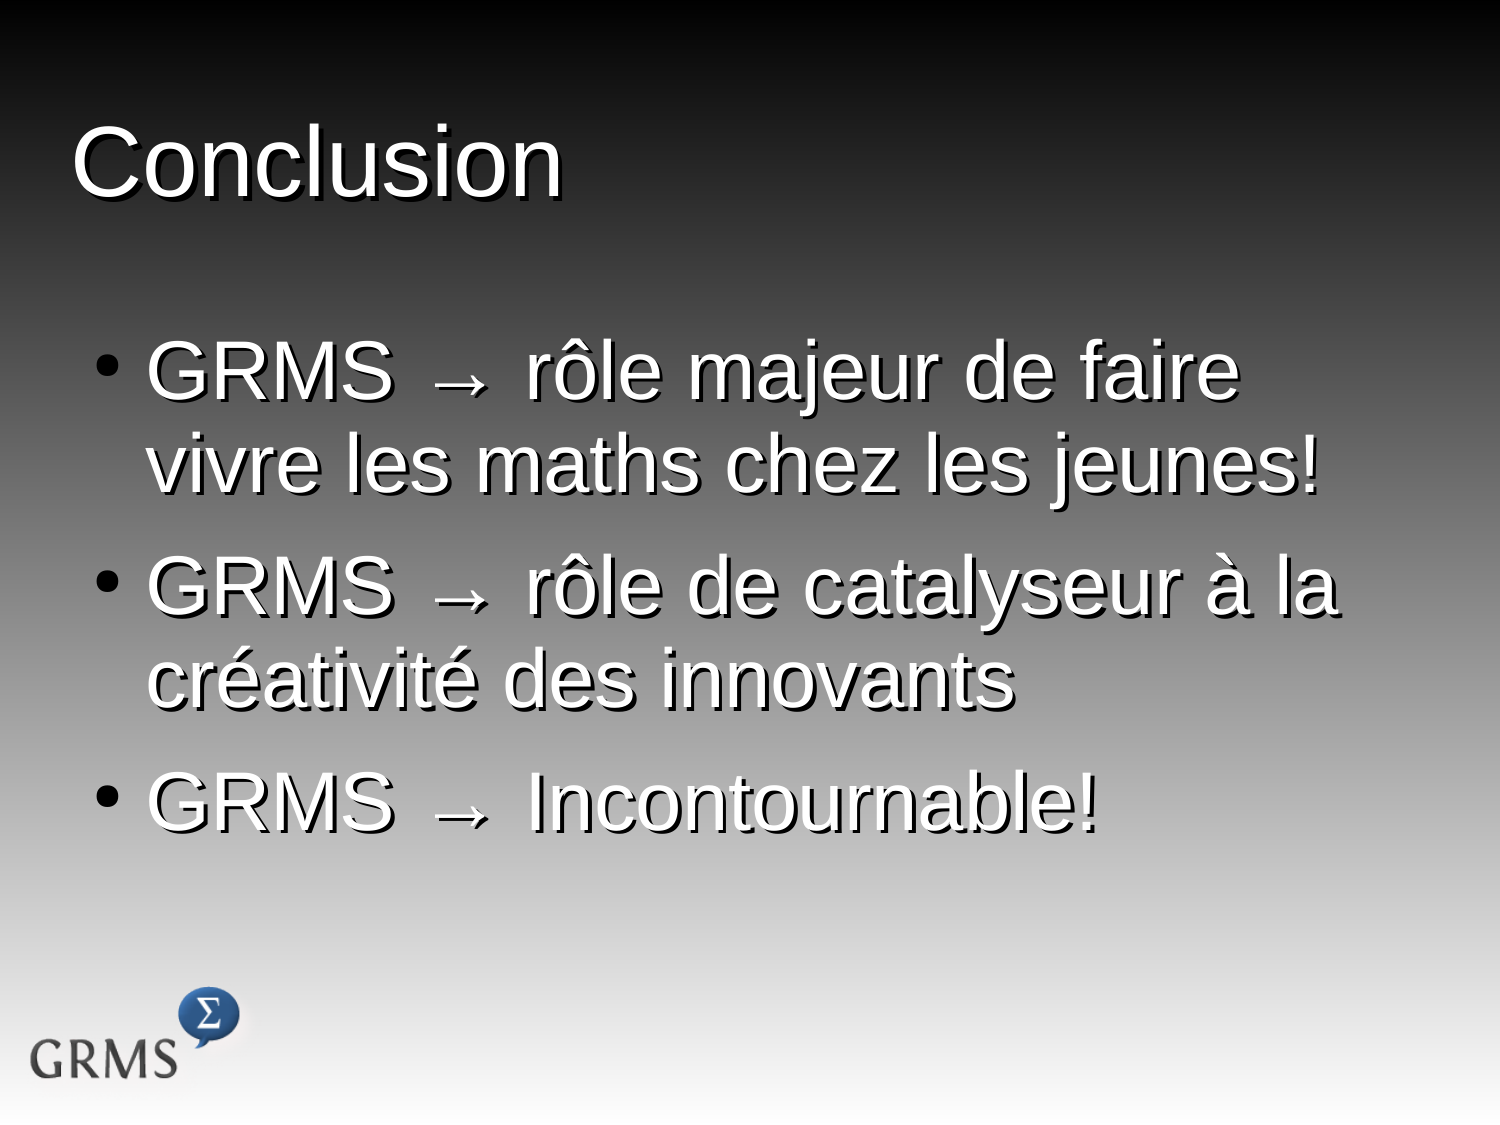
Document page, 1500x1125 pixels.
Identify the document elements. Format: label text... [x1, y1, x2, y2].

picture [16, 974, 267, 1107]
list GRMS → rôle majeur de faire vivre les maths chez les jeunes! GRMS → rôle de catalyseur à la créativité des innovants GRMS → Incontournable! [75, 319, 1426, 972]
title Conclusion [70, 59, 1441, 260]
